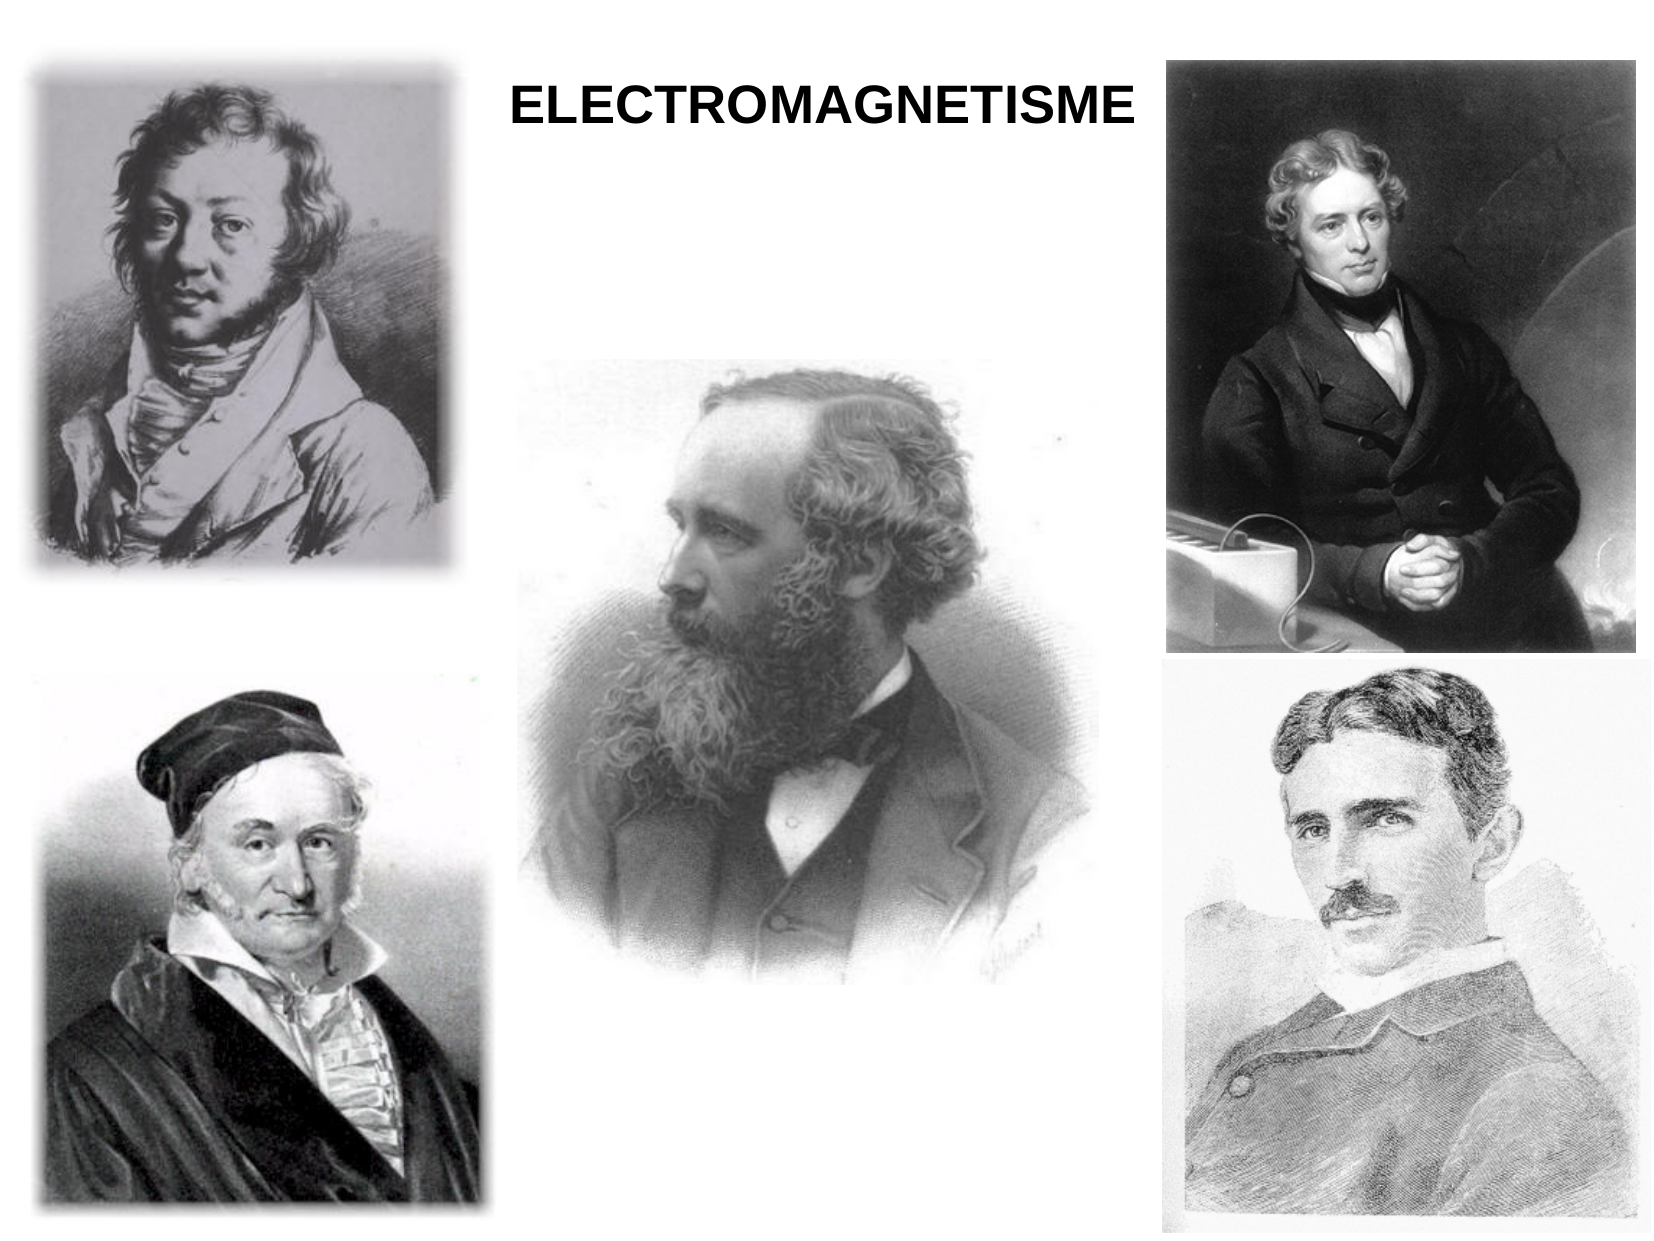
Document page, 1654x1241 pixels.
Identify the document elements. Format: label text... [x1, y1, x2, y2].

picture [517, 359, 1099, 985]
picture [1166, 60, 1636, 653]
picture [1162, 659, 1651, 1233]
text_box ELECTROMAGNETISME [495, 67, 1166, 181]
picture [30, 674, 498, 1221]
picture [17, 44, 473, 588]
